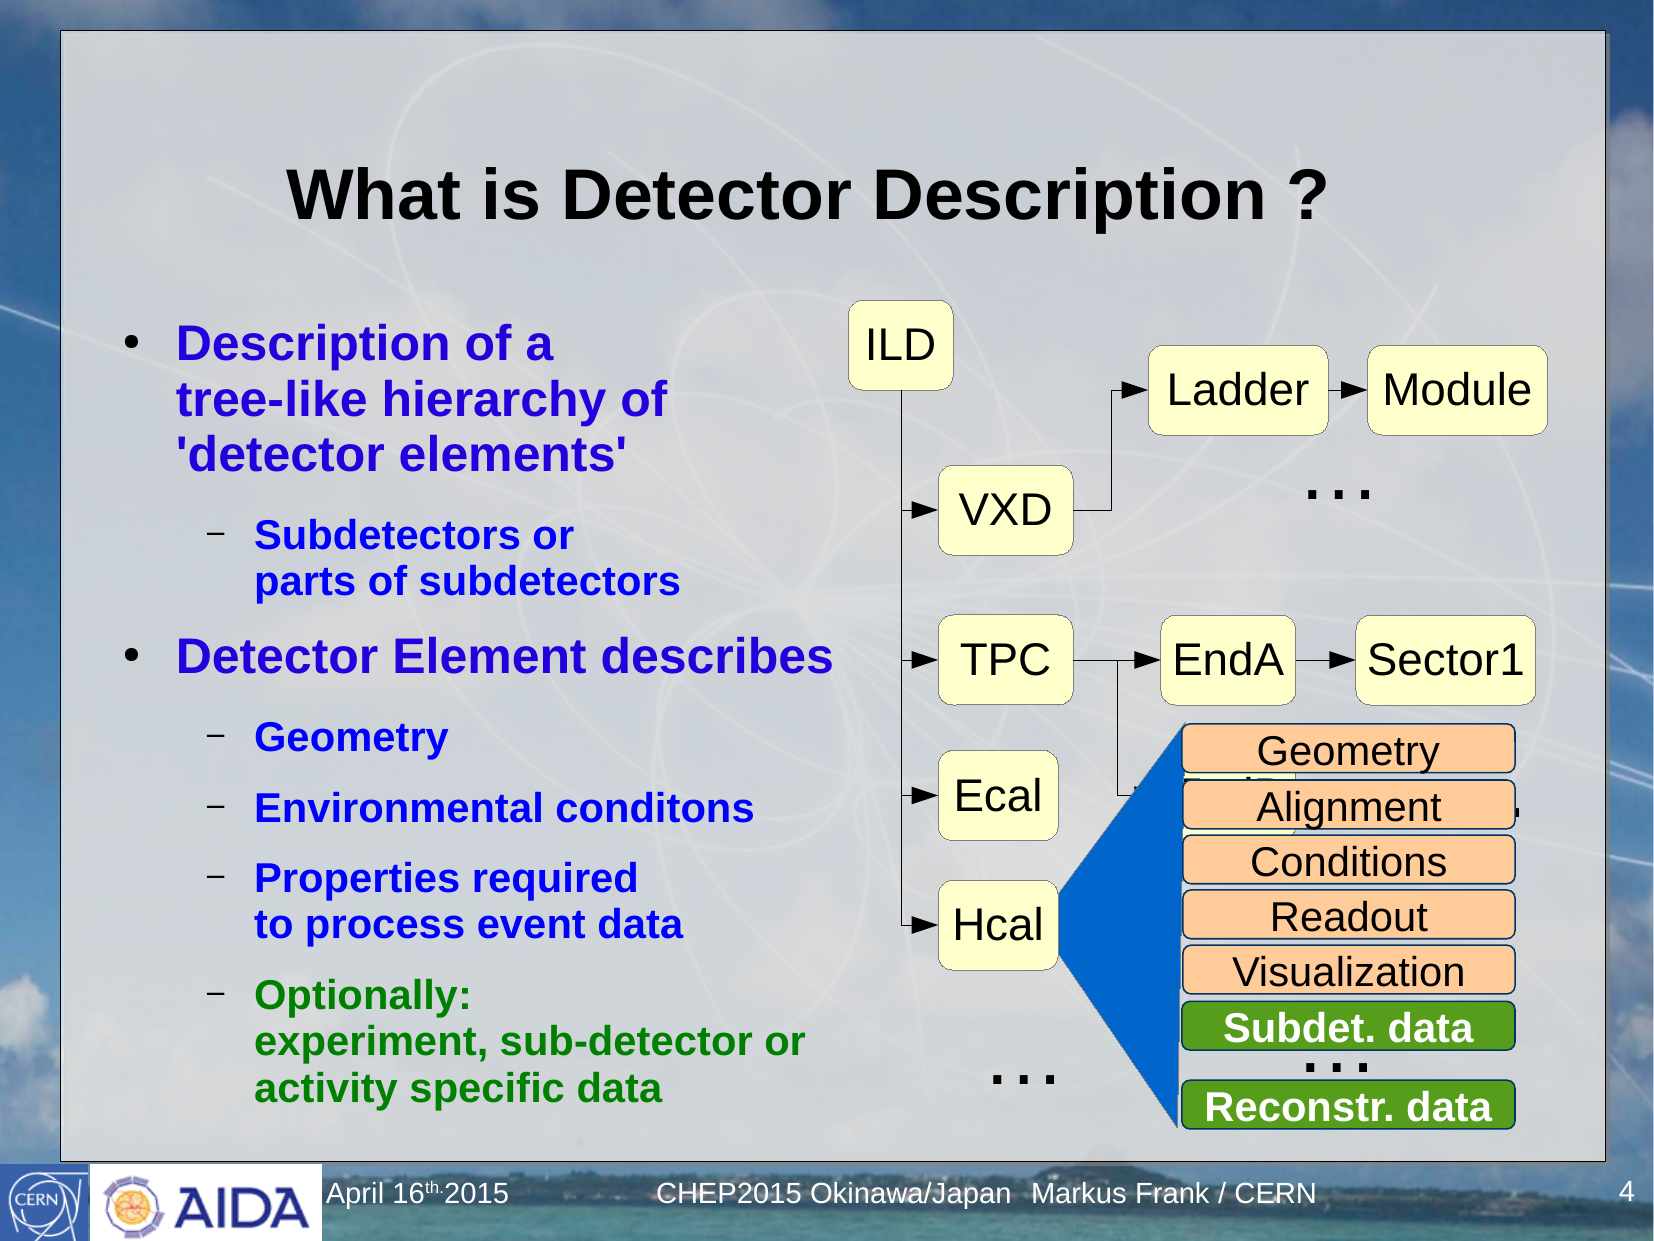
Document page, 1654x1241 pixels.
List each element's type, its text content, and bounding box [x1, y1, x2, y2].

text_box … [1281, 990, 1395, 1099]
text_box Subdet. data [1181, 1001, 1281, 1051]
text_box Hcal [938, 880, 1059, 971]
text_box TPC [938, 614, 1074, 706]
text_box Sector1 [1355, 615, 1536, 706]
text_box VXD [938, 465, 1074, 556]
text_box Ladder [1148, 345, 1329, 436]
text_box … [1189, 773, 1303, 780]
text_box Alignment [1308, 801, 1319, 818]
text_box [1058, 722, 1186, 1128]
text_box EndA [1160, 615, 1296, 706]
text_box Visualization [1182, 945, 1516, 994]
text_box Readout [1182, 889, 1516, 939]
text_box … [1433, 735, 1547, 844]
title What is Detector Description ? [82, 90, 1536, 298]
text_box Reconstr. data [1181, 1080, 1516, 1129]
text_box … [1283, 417, 1397, 526]
text_box … [1189, 829, 1303, 835]
text_box Conditions [1182, 835, 1516, 884]
text_box Ecal [938, 750, 1059, 841]
text_box … [968, 1002, 1082, 1111]
text_box ILD [848, 300, 954, 391]
text_box Geometry [1181, 723, 1516, 773]
list Description of a tree-like hierarchy of 'detector elements' Subdetectors or parts of subdetectors Detector Element describes Geometry Environmental conditons Properties required to process event data Optionally: experiment, sub-detector or activity specific data [105, 315, 848, 1119]
picture [0, 0, 1654, 1241]
text_box Alignment [1182, 780, 1516, 829]
text_box Module [1367, 345, 1548, 436]
text_box Subdet. data [1395, 1001, 1516, 1051]
